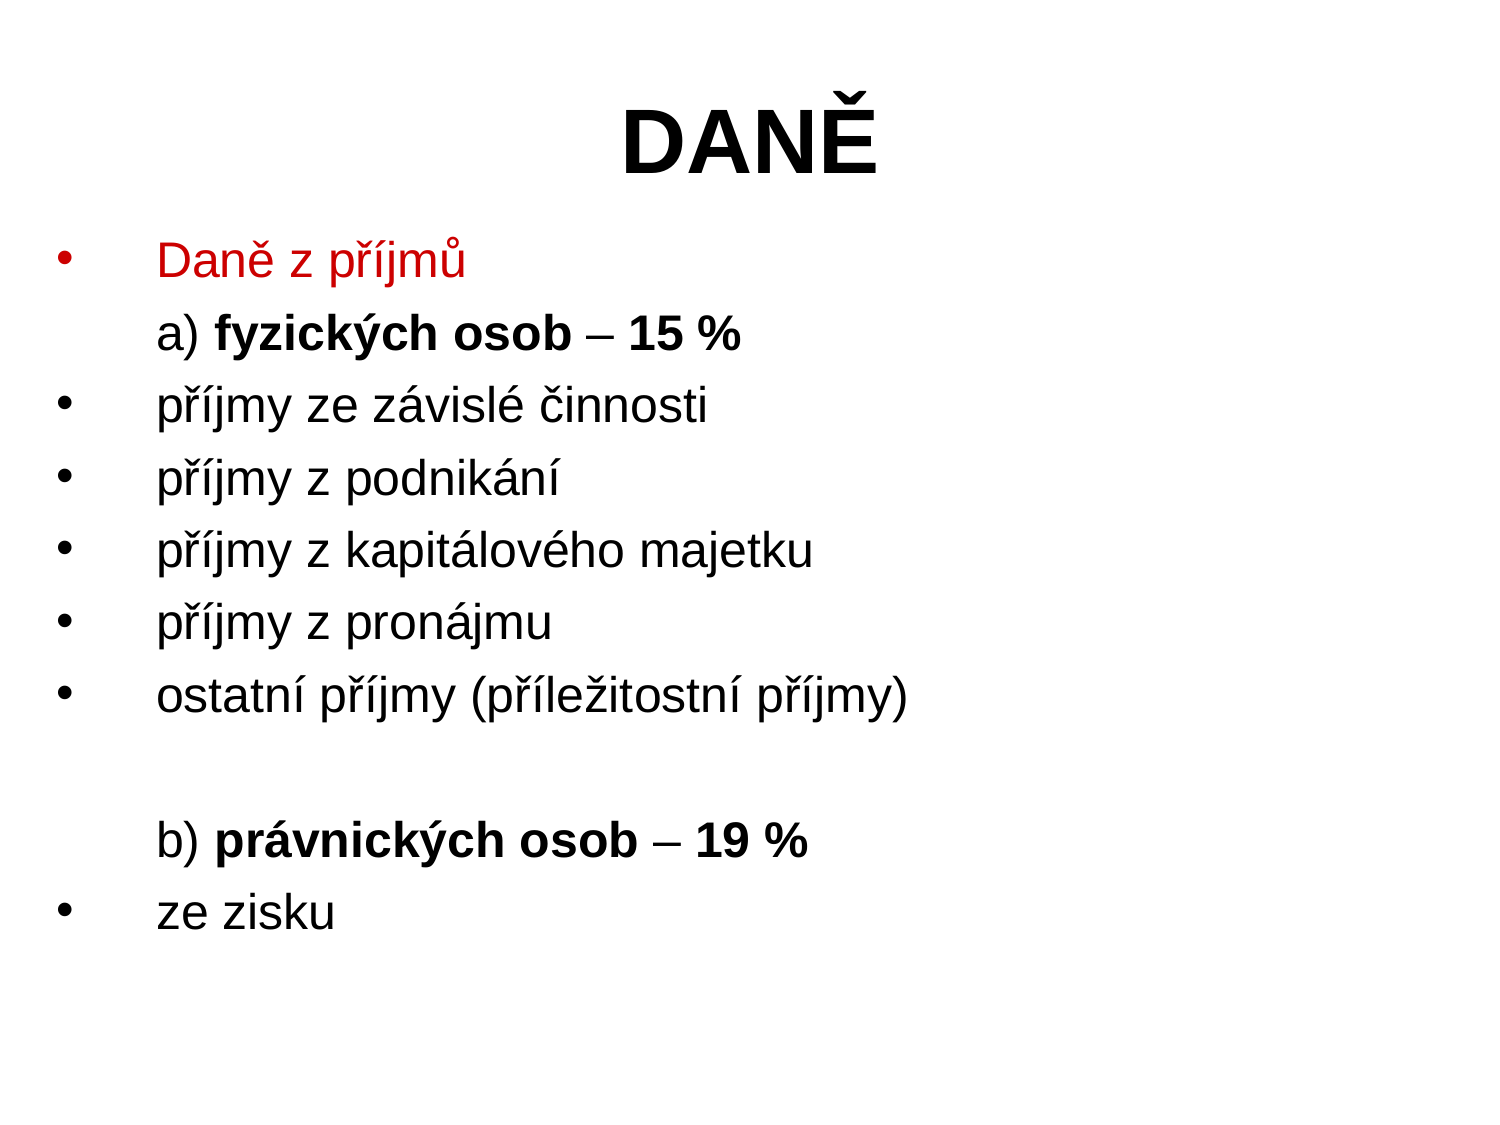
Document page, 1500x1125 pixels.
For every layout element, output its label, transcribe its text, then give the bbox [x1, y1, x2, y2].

list Daně z příjmů a) fyzických osob – 15 % příjmy ze závislé činnosti příjmy z podnikání příjmy z kapitálového majetku příjmy z pronájmu ostatní příjmy (příležitostní příjmy) b) právnických osob – 19 % ze zisku [41, 220, 1459, 1125]
title DANĚ [75, 42, 1426, 220]
